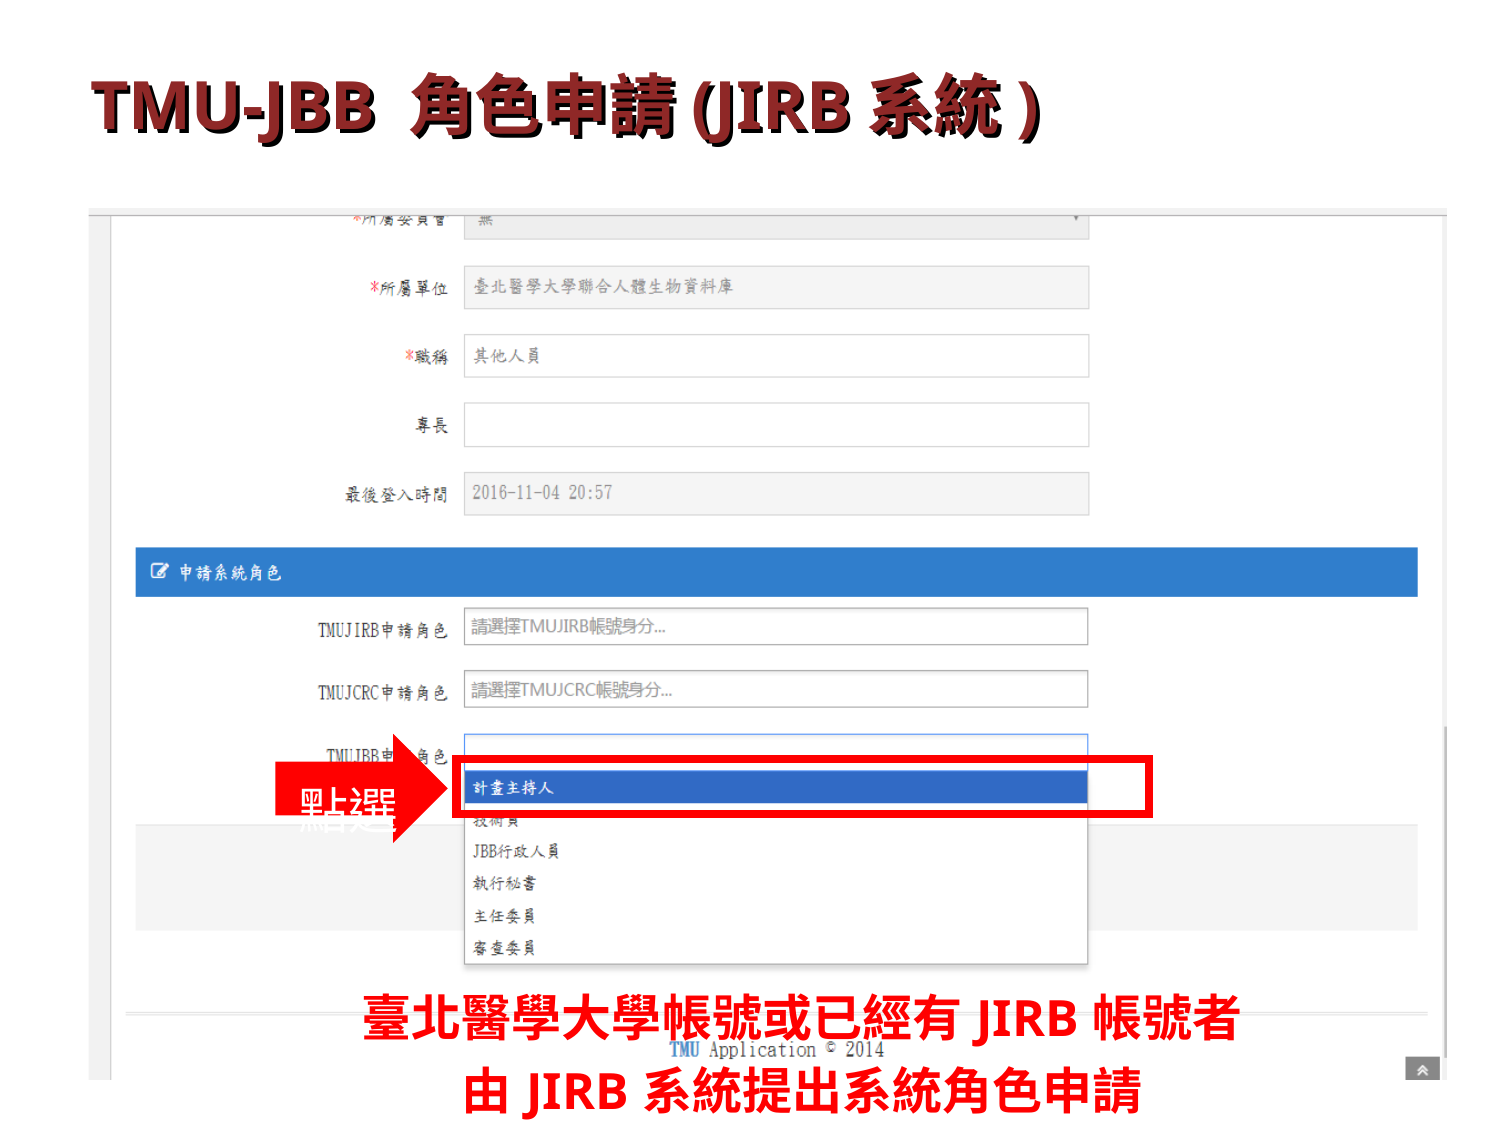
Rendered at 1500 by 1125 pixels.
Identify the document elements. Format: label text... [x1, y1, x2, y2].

picture [88, 208, 1447, 1080]
text_box [1149, 1048, 1500, 1108]
text_box 點選 [277, 738, 445, 839]
title TMU-JBB 角色申請(JIRB系統) [75, 45, 1426, 161]
text_box 臺北醫學大學帳號或已經有JIRB帳號者 由JIRB系統提出系統角色申請 [347, 971, 1258, 1125]
text_box 點選 [313, 792, 319, 804]
